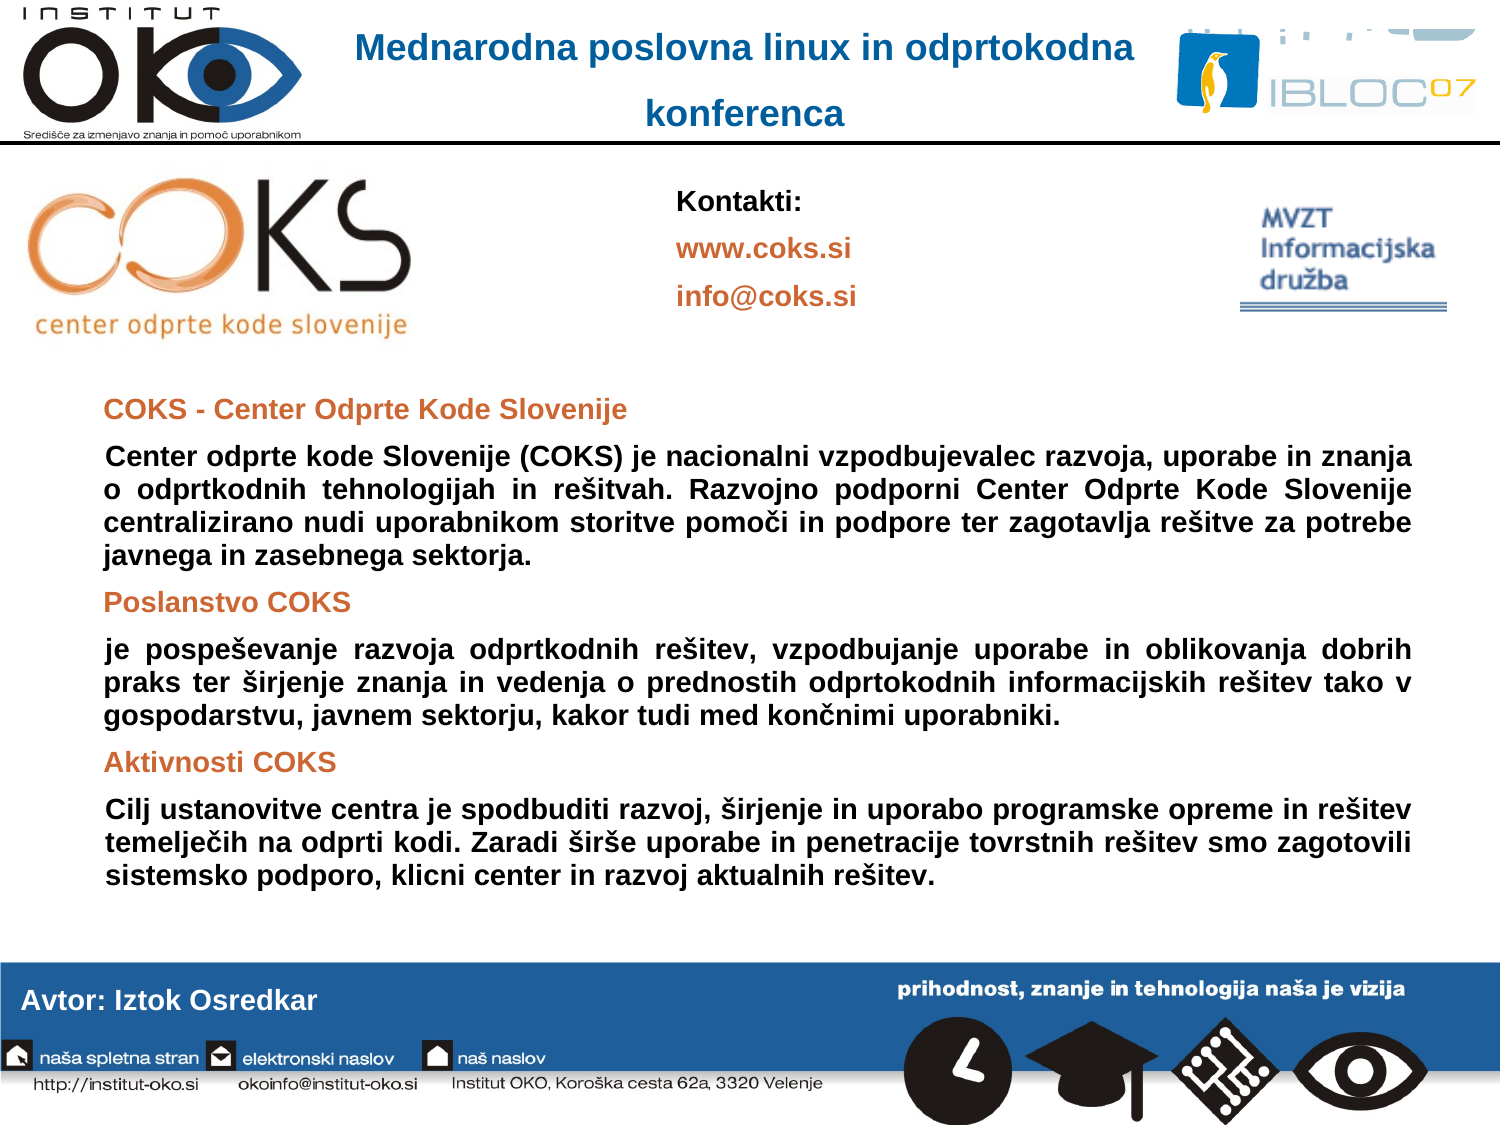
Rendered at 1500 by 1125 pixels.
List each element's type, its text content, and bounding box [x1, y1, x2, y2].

text_box Mednarodna poslovna linux in odprtokodna konferenca [324, 19, 1176, 141]
picture [0, 962, 1500, 1125]
picture [1240, 168, 1447, 355]
picture [1175, 29, 1477, 119]
picture [23, 7, 302, 140]
picture [0, 147, 443, 365]
text_box Avtor: Iztok Osredkar [5, 976, 431, 1025]
list COKS - Center Odprte Kode Slovenije Center odprte kode Slovenije (COKS) je nacionalni vzpodbujevalec razvoja, uporabe in znanja o odprtkodnih tehnologijah in rešitvah. Razvojno podporni Center Odprte Kode Slovenije centralizirano nudi uporabnikom storitve pomoči in podpore ter zagotavlja rešitve za potrebe javnega in zasebnega sektorja. Poslanstvo COKS je pospeševanje razvoja odprtkodnih rešitev, vzpodbujanje uporabe in oblikovanja dobrih praks ter širjenje znanja in vedenja o prednostih odprtokodnih informacijskih rešitev tako v gospodarstvu, javnem sektorju, kakor tudi med končnimi uporabniki. Aktivnosti COKS Cilj ustanovitve centra je spodbuditi razvoj, širjenje in uporabo programske opreme in rešitev temelječih na odprti kodi. Zaradi širše uporabe in penetracije tovrstnih rešitev smo zagotovili sistemsko podporo, klicni center in razvoj aktualnih rešitev. [88, 385, 1439, 945]
list Kontakti: www.coks.si info@coks.si [661, 177, 898, 325]
